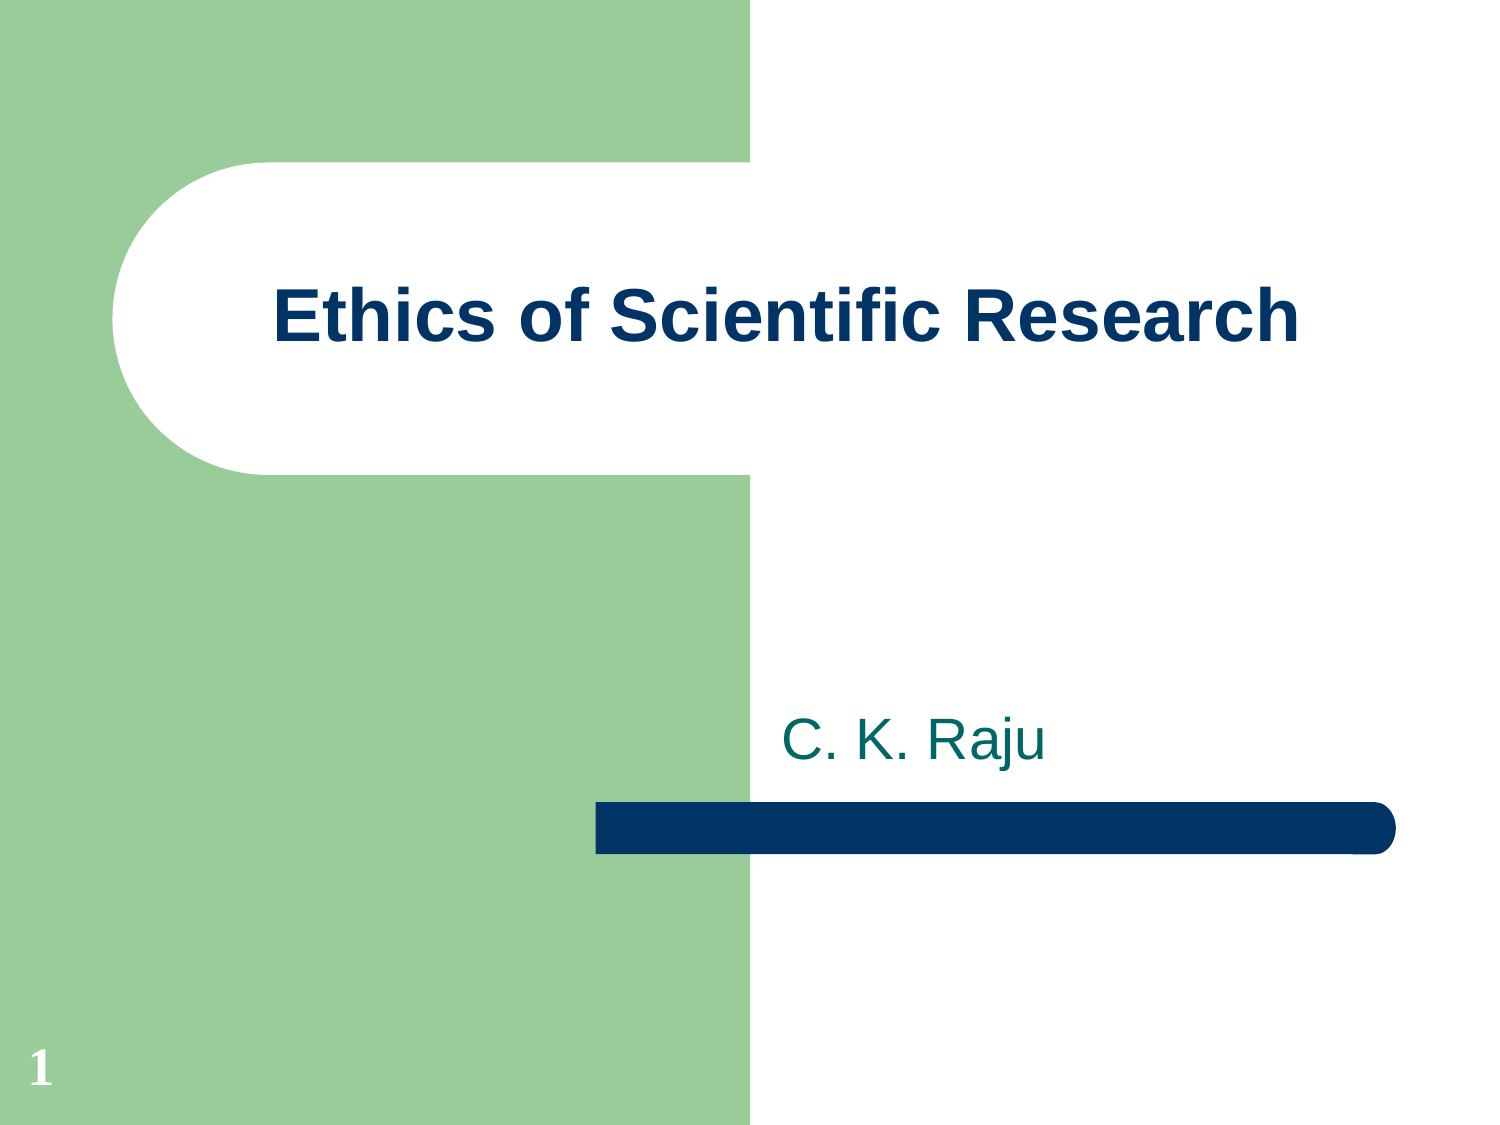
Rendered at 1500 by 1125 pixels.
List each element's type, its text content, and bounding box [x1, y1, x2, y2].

subtitle C. K. Raju [766, 480, 1426, 780]
title Ethics of Scientific Research [112, 162, 1463, 475]
